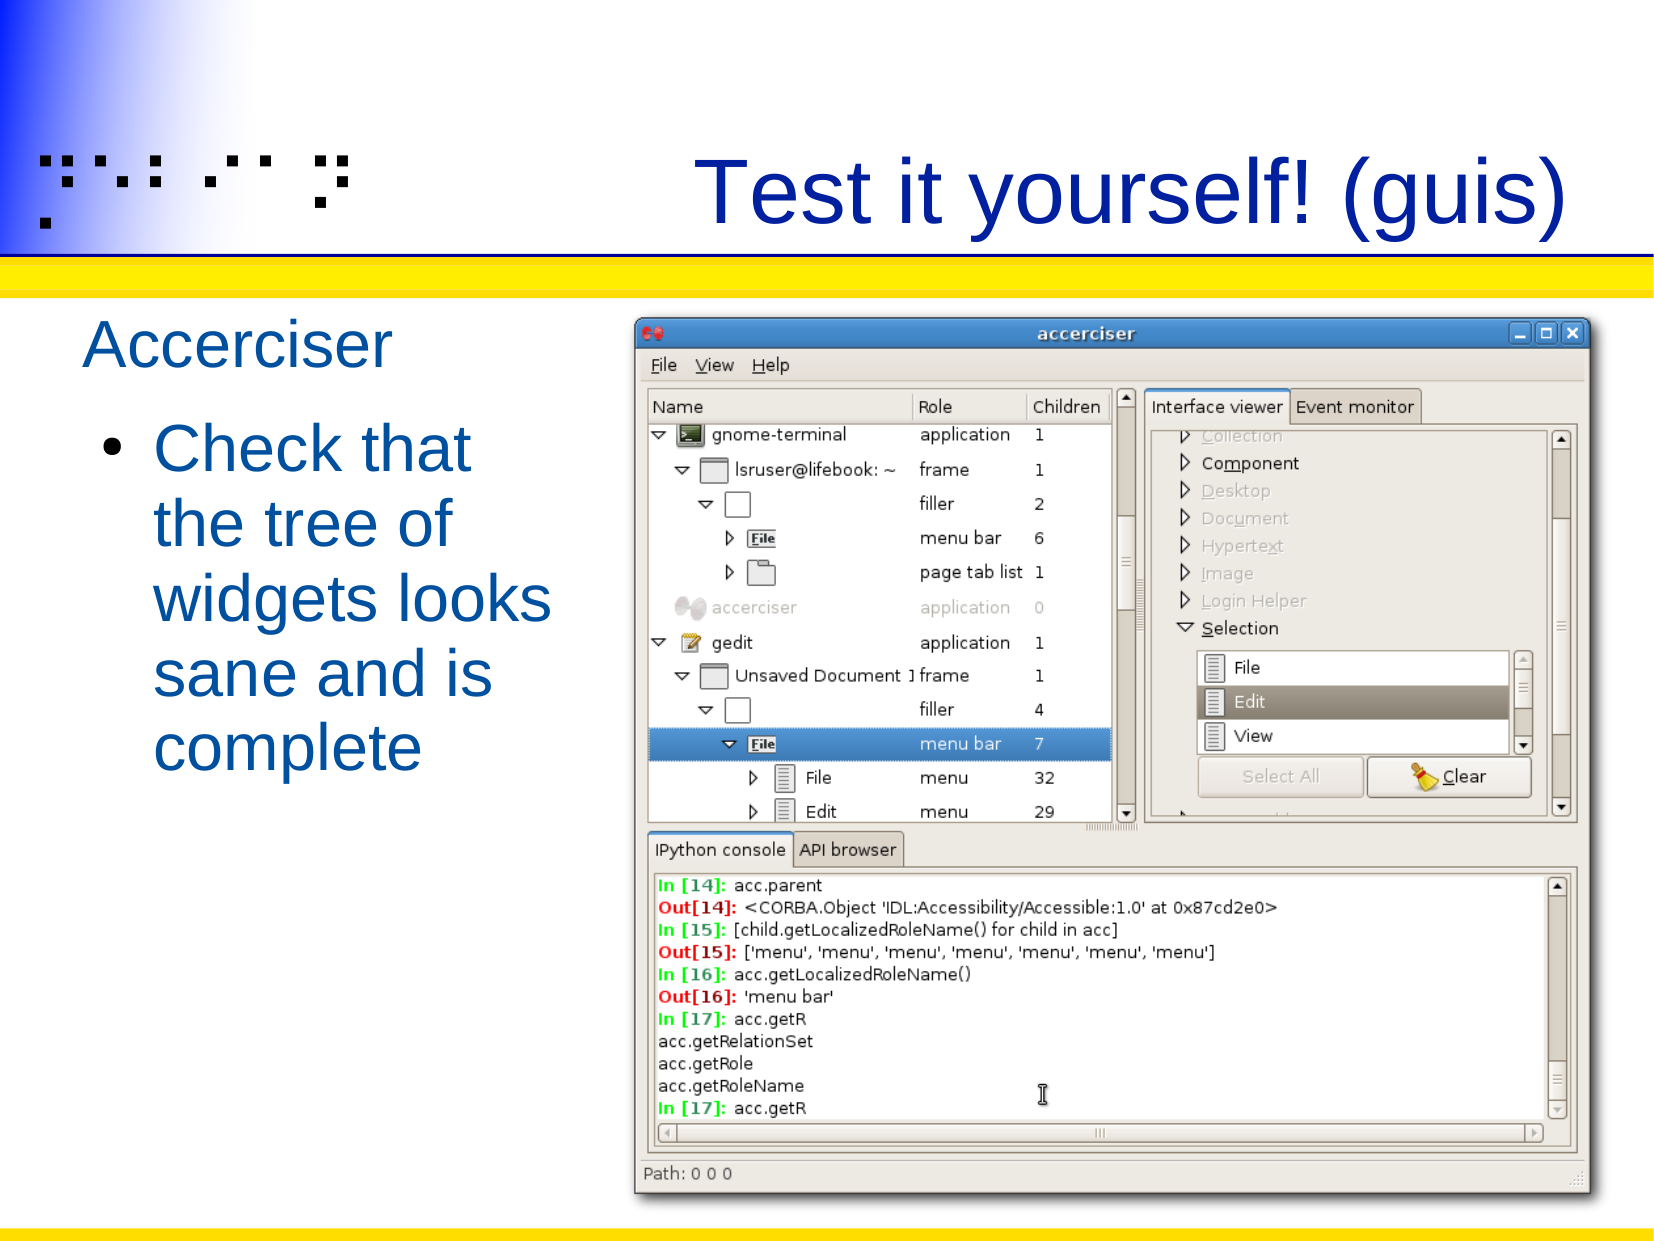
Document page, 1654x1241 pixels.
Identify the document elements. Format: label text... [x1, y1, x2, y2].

list Accerciser Check that the tree of widgets looks sane and is complete [82, 307, 620, 1111]
title Test it yourself! (guis) [372, 134, 1571, 250]
picture [620, 303, 1616, 1219]
